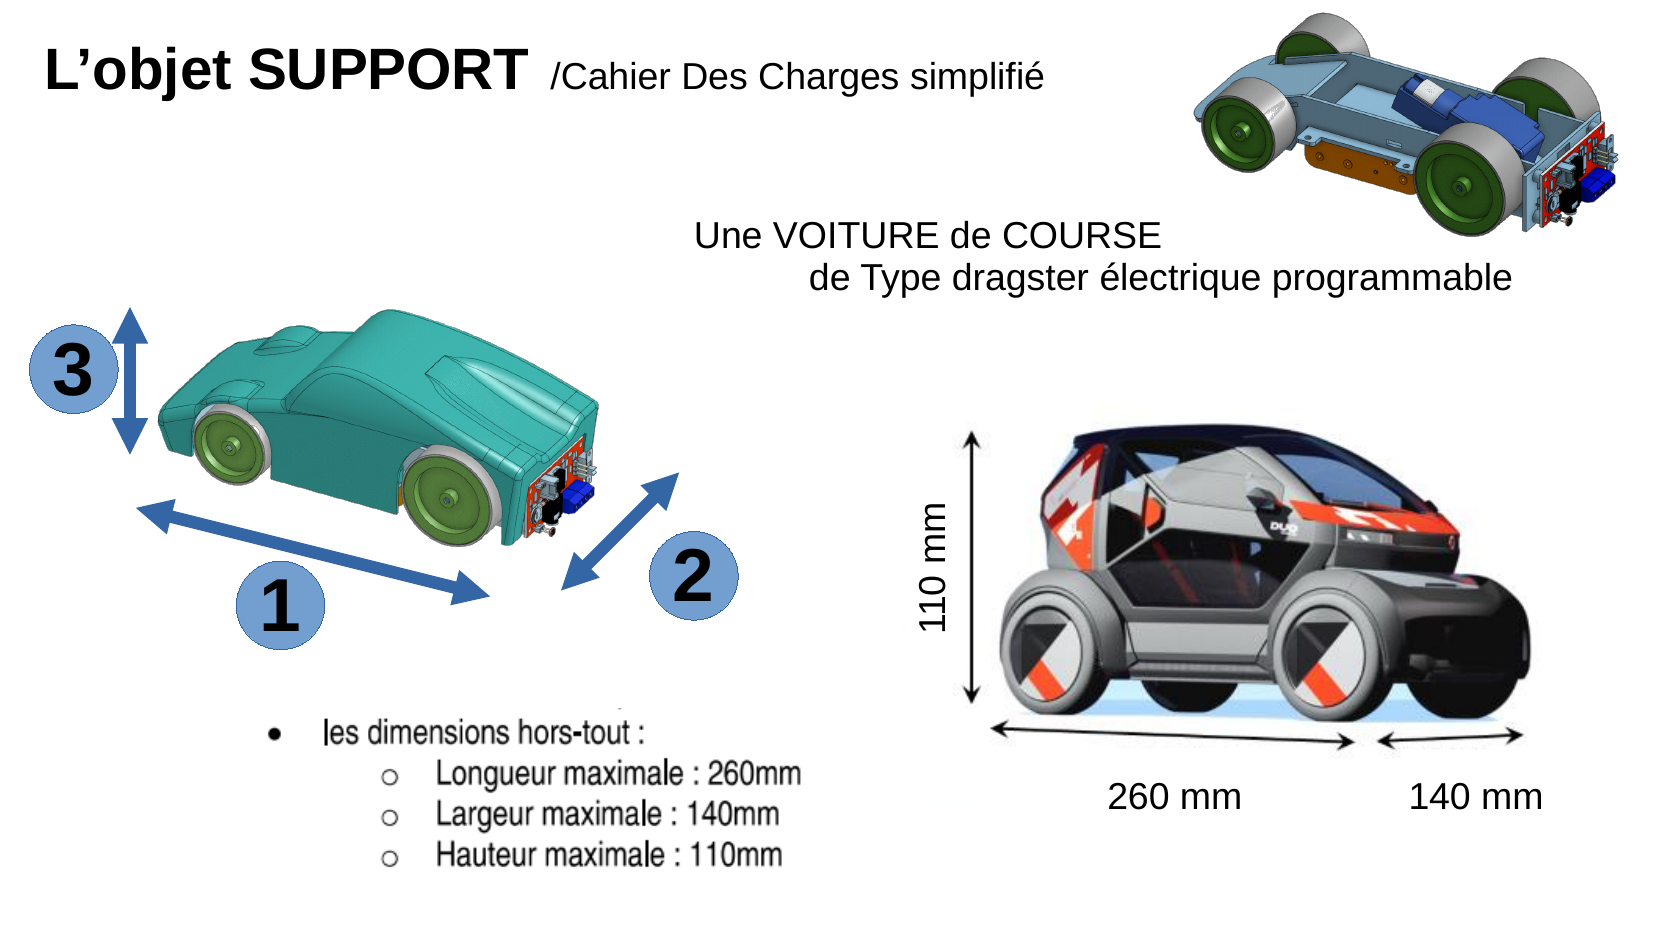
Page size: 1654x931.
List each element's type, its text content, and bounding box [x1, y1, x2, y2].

picture [903, 383, 1654, 806]
text_box L’objet SUPPORT /Cahier Des Charges simplifié [29, 29, 1093, 152]
picture [600, 551, 611, 562]
text_box 3 [29, 324, 119, 414]
text_box 260 mm [1092, 767, 1270, 825]
text_box 140 mm [1393, 767, 1571, 825]
text_box 110 mm [903, 472, 961, 650]
picture [147, 519, 322, 562]
picture [1181, 10, 1625, 241]
text_box 1 [236, 561, 325, 650]
text_box Une VOITURE de COURSE de Type dragster électrique programmable [679, 206, 1536, 306]
picture [245, 708, 857, 875]
text_box 2 [649, 531, 739, 621]
picture [147, 295, 611, 562]
